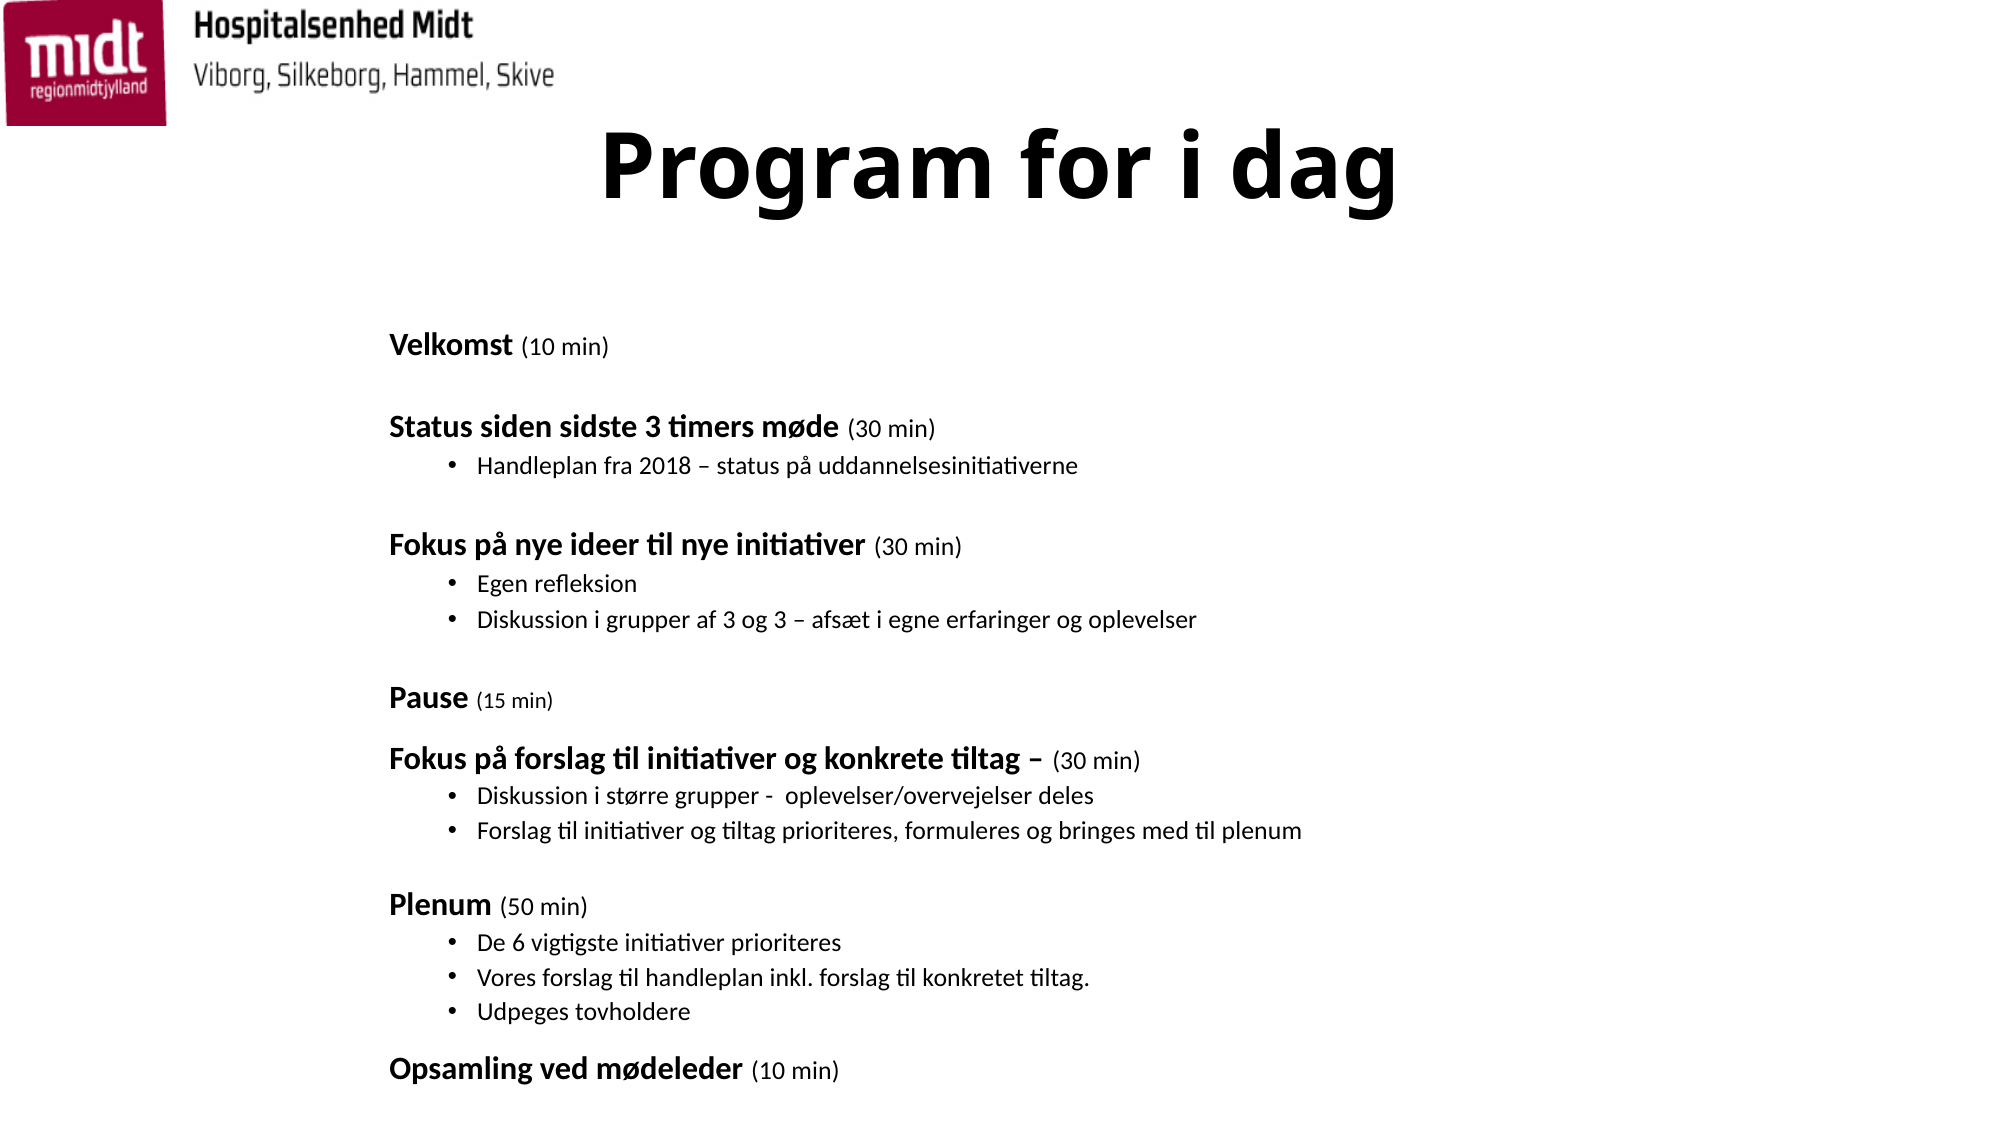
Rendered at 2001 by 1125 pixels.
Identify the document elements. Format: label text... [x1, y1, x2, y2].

title Program for i dag [137, 59, 1863, 278]
list Velkomst (10 min) Status siden sidste 3 timers møde (30 min) Handleplan fra 2018 – status på uddannelsesinitiativerne Fokus på nye ideer til nye initiativer (30 min) Egen refleksion Diskussion i grupper af 3 og 3 – afsæt i egne erfaringer og oplevelser Pause (15 min) Fokus på forslag til initiativer og konkrete tiltag – (30 min) Diskussion i større grupper - oplevelser/overvejelser deles Forslag til initiativer og tiltag prioriteres, formuleres og bringes med til plenum Plenum (50 min) De 6 vigtigste initiativer prioriteres Vores forslag til handleplan inkl. forslag til konkretet tiltag. Udpeges tovholdere Opsamling ved mødeleder (10 min) [374, 320, 1862, 1101]
picture [0, 0, 569, 126]
